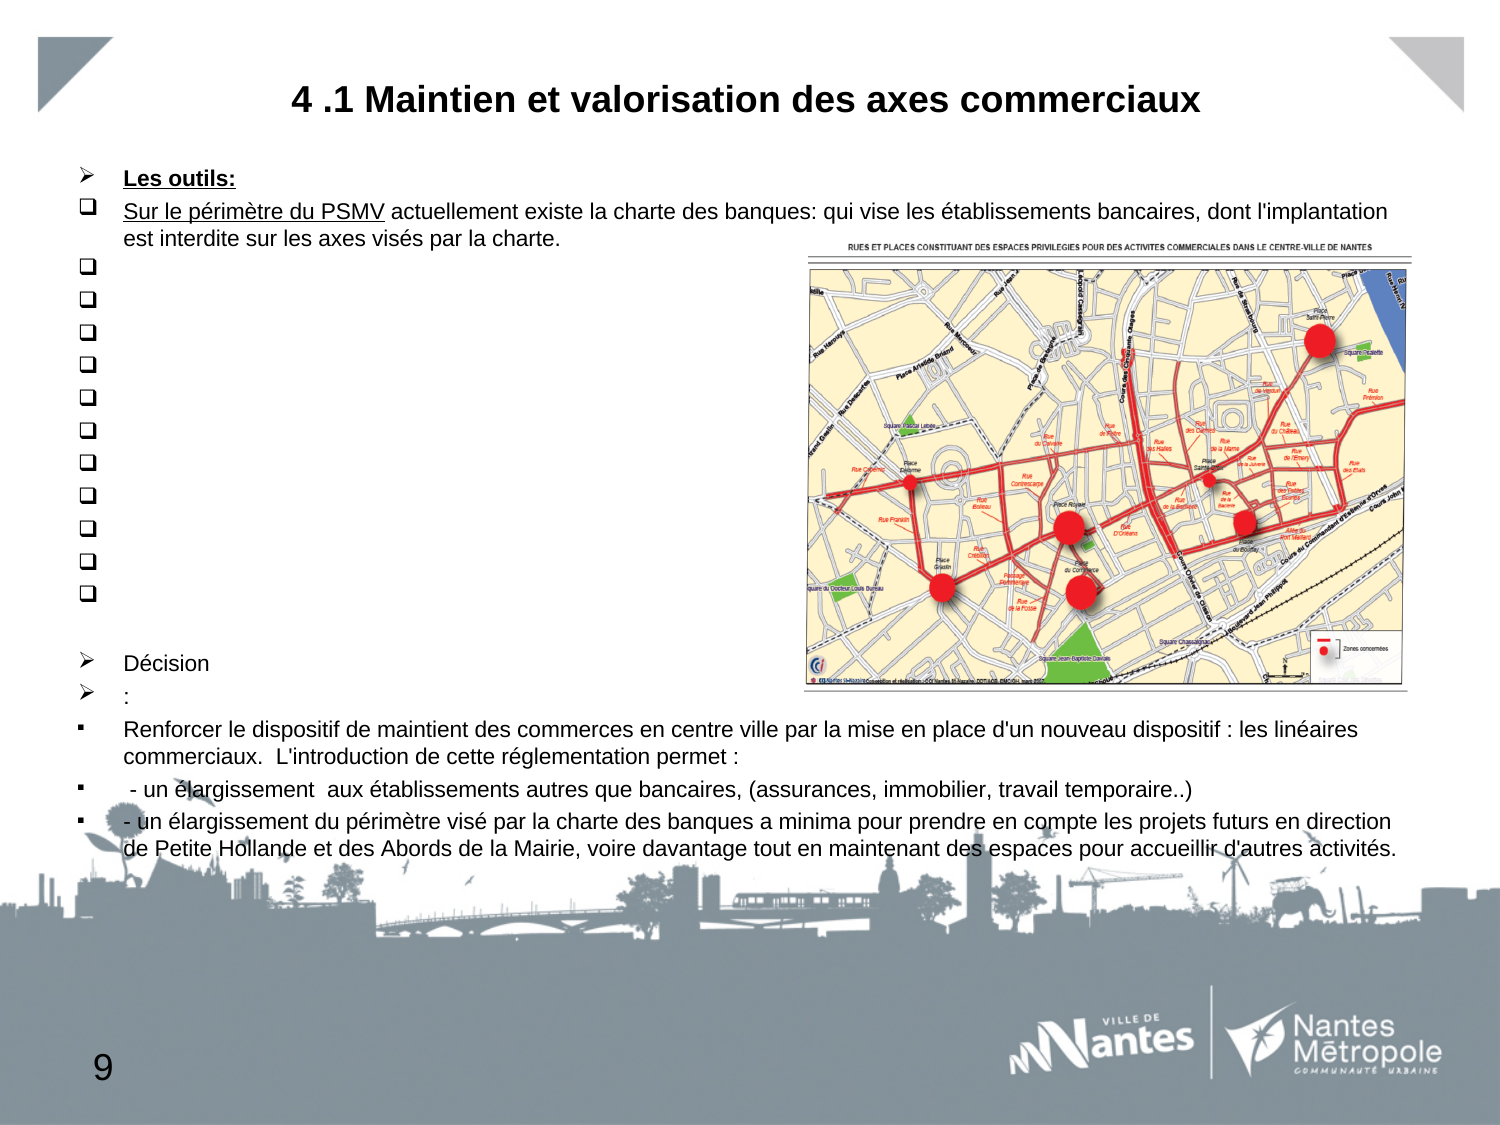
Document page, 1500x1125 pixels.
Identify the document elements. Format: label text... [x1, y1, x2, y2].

picture [0, 0, 1500, 1125]
list Les outils: Sur le périmètre du PSMV actuellement existe la charte des banques: qui vise les établissements bancaires, dont l'implantation est interdite sur les axes visés par la charte. Décision : Renforcer le dispositif de maintient des commerces en centre ville par la mise en place d'un nouveau dispositif : les linéaires commerciaux. L'introduction de cette réglementation permet : - un élargissement aux établissements autres que bancaires, (assurances, immobilier, travail temporaire..) - un élargissement du périmètre visé par la charte des banques a minima pour prendre en compte les projets futurs en direction de Petite Hollande et des Abords de la Mairie, voire davantage tout en maintenant des espaces pour accueillir d'autres activités. [63, 156, 1414, 901]
title 4 .1 Maintien et valorisation des axes commerciaux [76, 54, 1427, 185]
